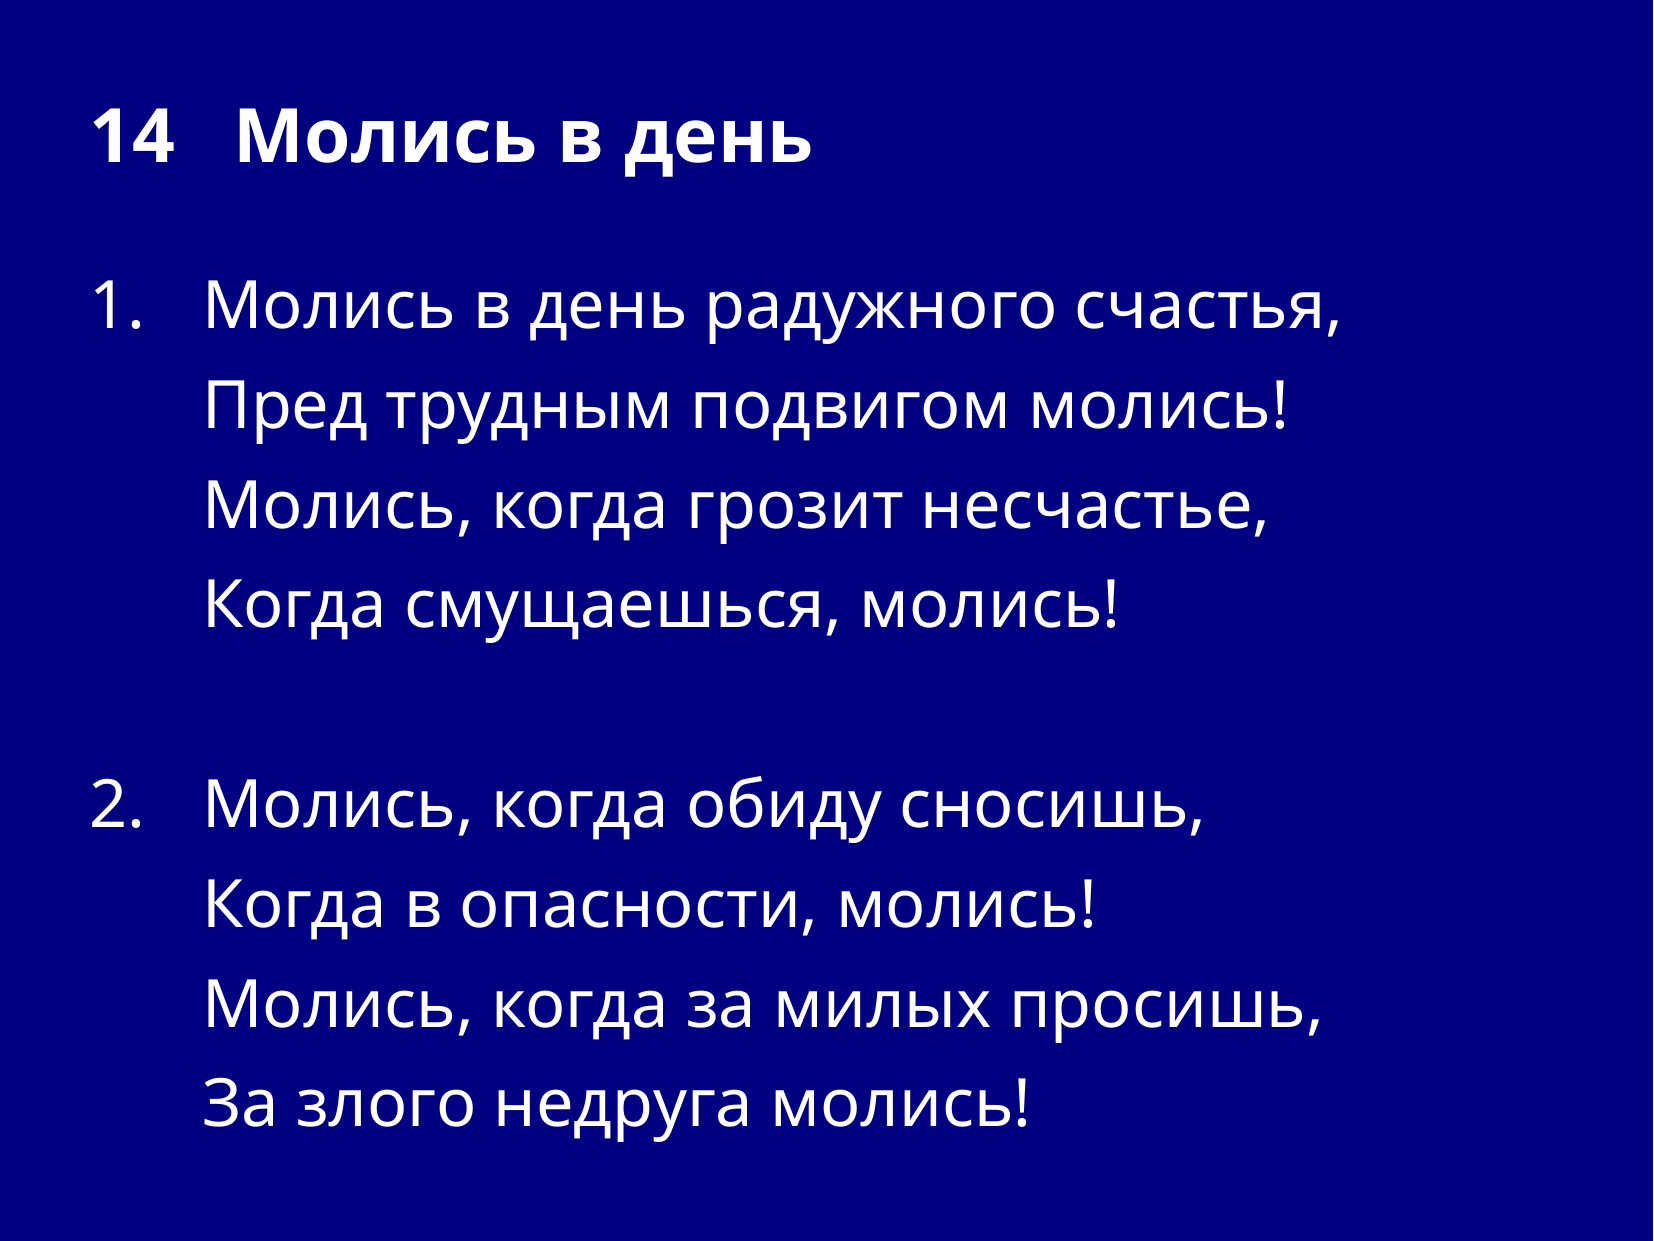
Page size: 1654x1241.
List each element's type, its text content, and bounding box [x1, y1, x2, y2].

text_box 14 Молись в день [75, 75, 1576, 188]
text_box 1. Молись в день радужного счастья, Пред трудным подвигом молись! Молись, когда грозит несчастье, Когда смущаешься, молись! 2. Молись, когда обиду сносишь, Когда в опасности, молись! Молись, когда за милых просишь, За злого недруга молись! [75, 188, 1576, 1163]
